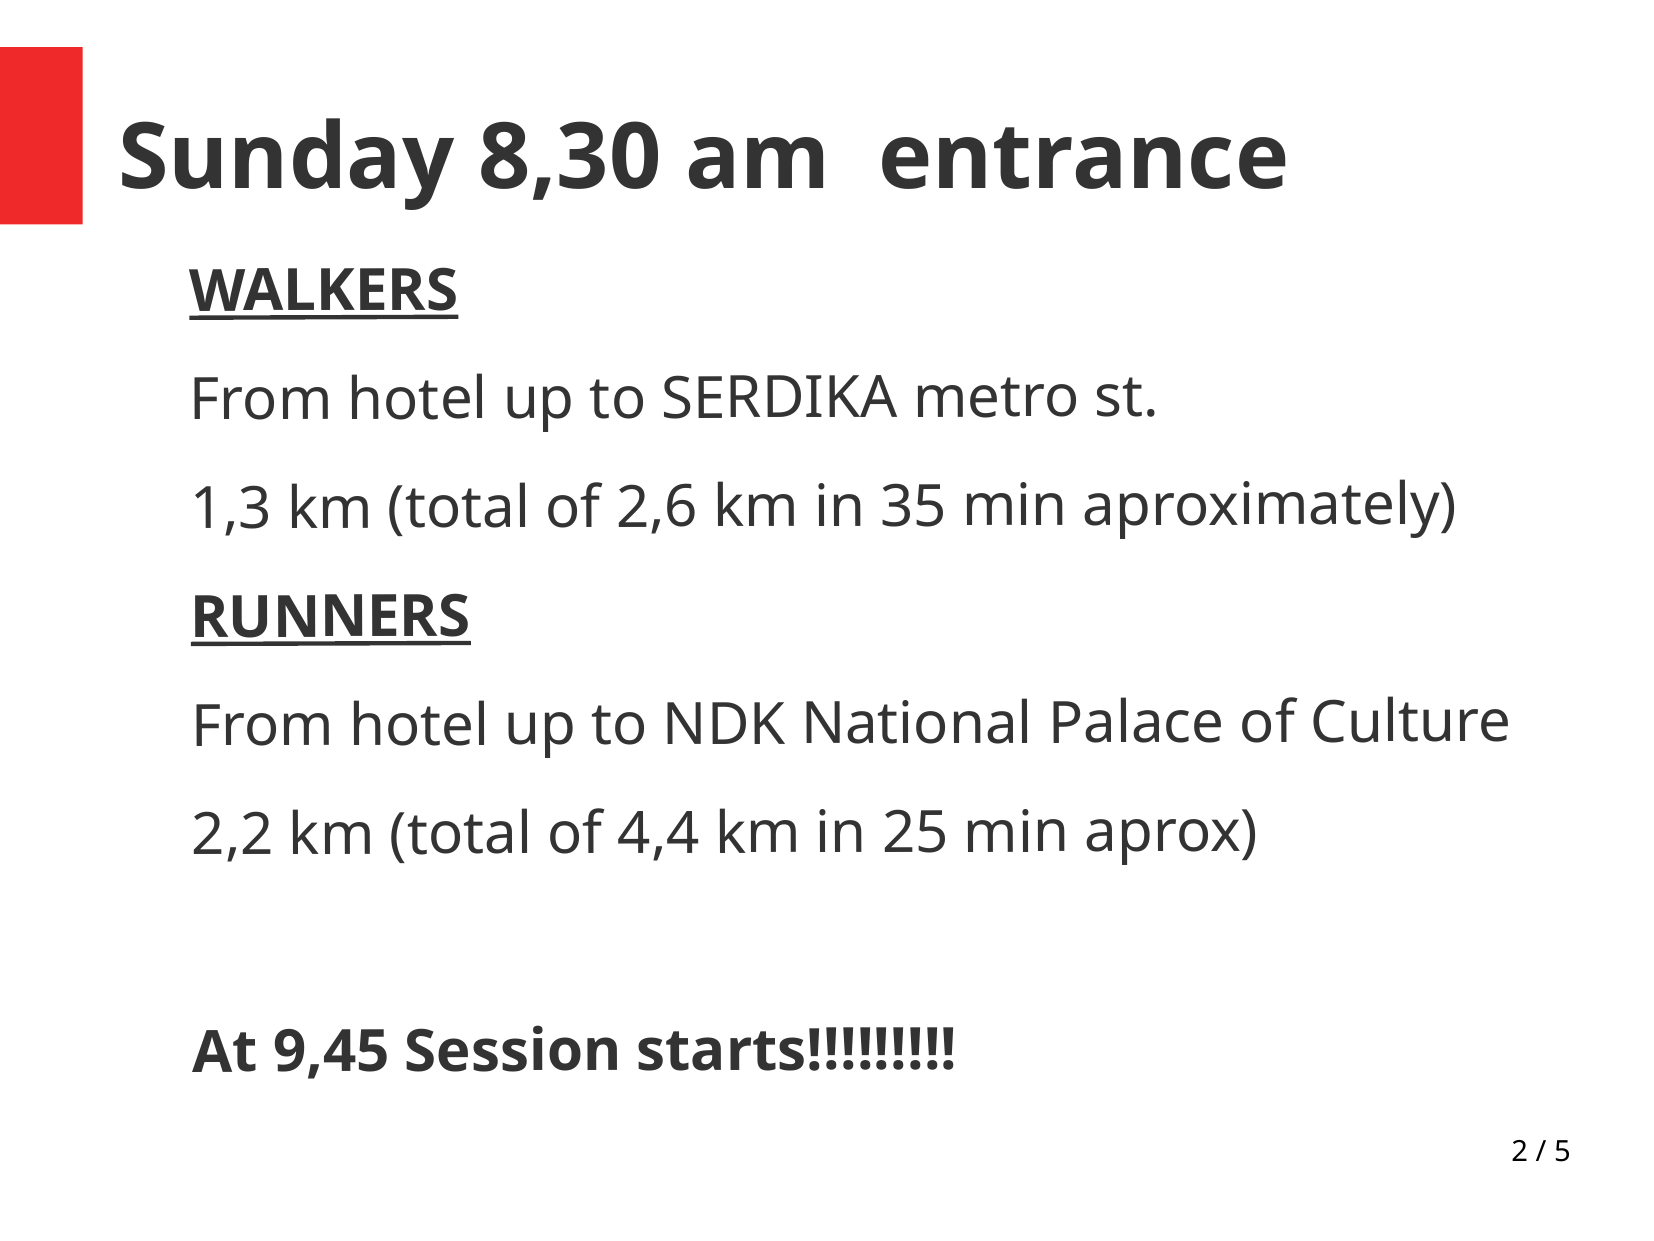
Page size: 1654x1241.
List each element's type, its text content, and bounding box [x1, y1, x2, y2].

title Sunday 8,30 am entrance [118, 49, 1571, 257]
list WALKERS From hotel up to SERDIKA metro st. 1,3 km (total of 2,6 km in 35 min aproximately) RUNNERS From hotel up to NDK National Palace of Culture 2,2 km (total of 4,4 km in 25 min aprox) At 9,45 Session starts!!!!!!!!! [118, 242, 1539, 969]
